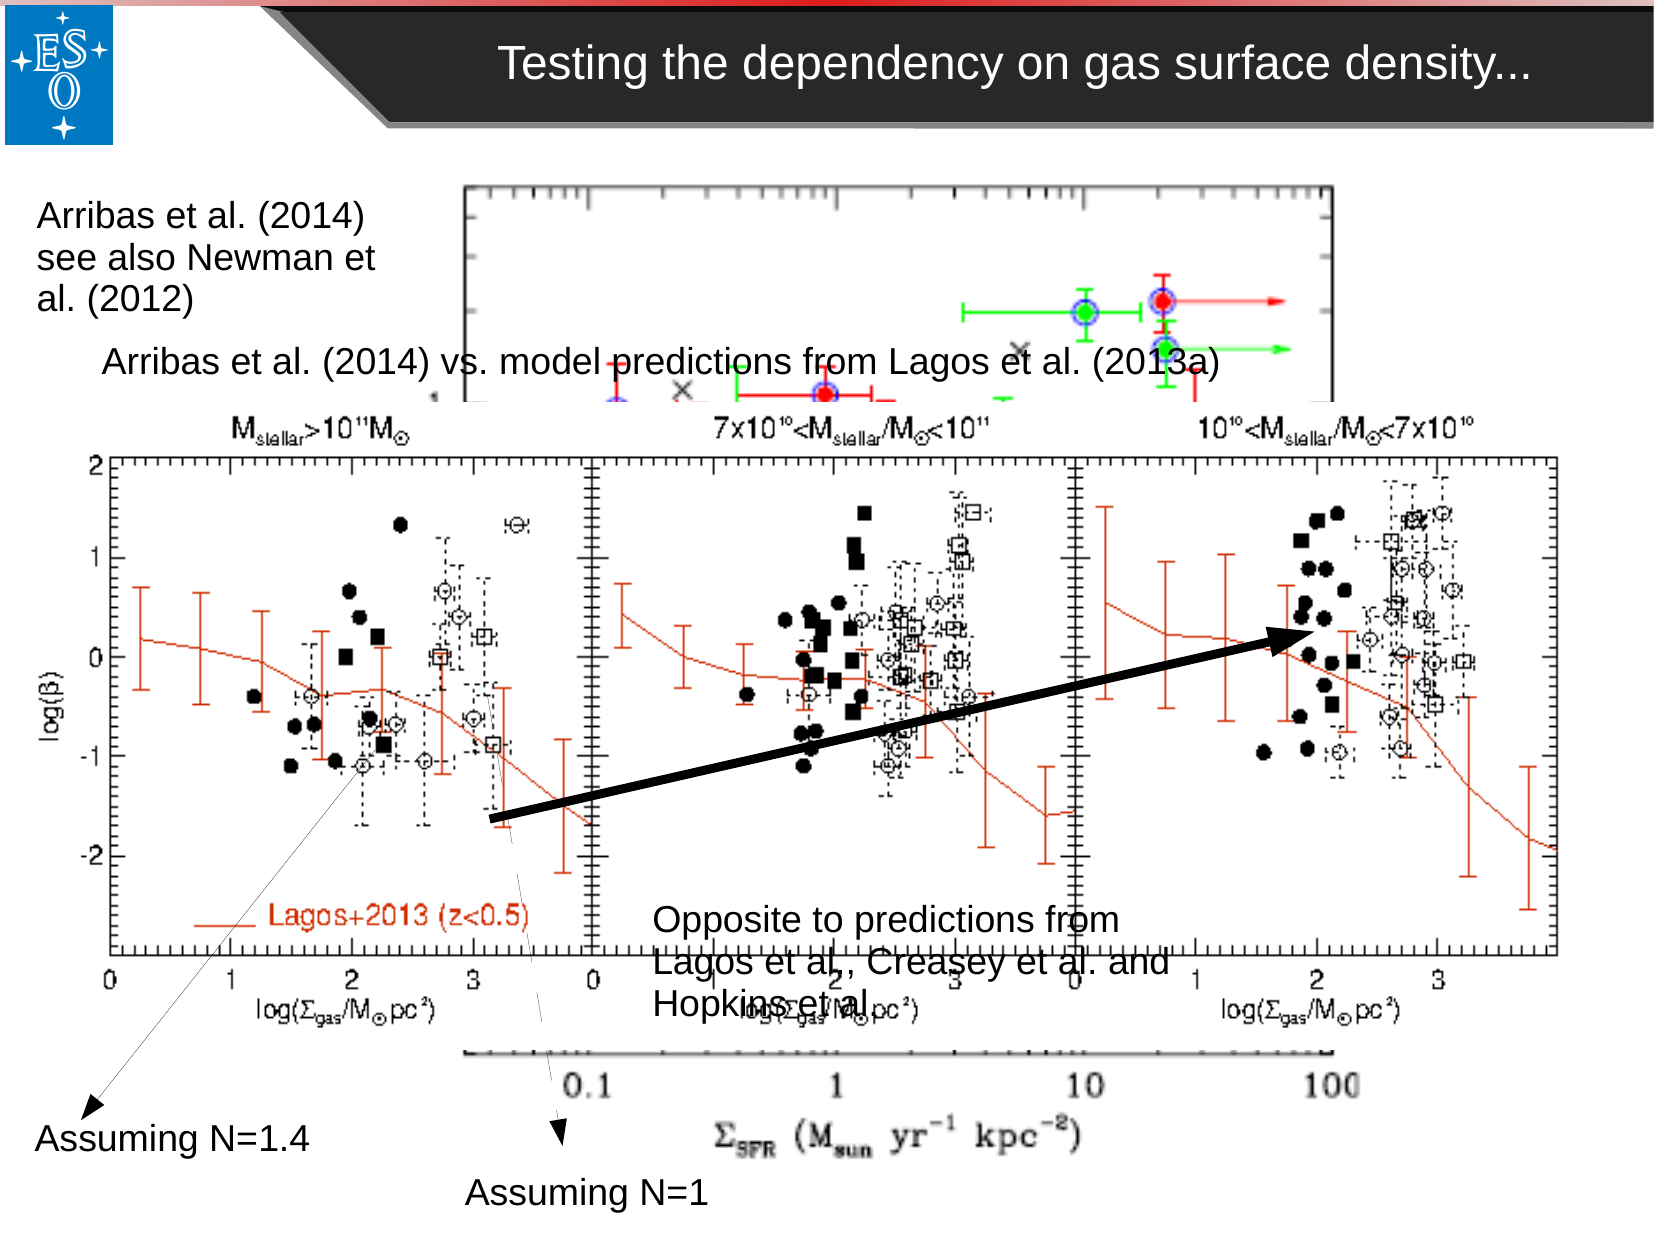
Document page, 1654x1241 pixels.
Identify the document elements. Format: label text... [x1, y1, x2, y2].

text_box Arribas et al. (2014) see also Newman et al. (2012) [21, 187, 401, 328]
text_box Opposite to predictions from Lagos et al., Creasey et al. and Hopkins et al. [637, 892, 1201, 1033]
text_box Assuming N=1.4 [19, 1110, 358, 1168]
picture [5, 5, 113, 145]
picture [264, 163, 1392, 333]
title Testing the dependency on gas surface density... [397, 20, 1635, 106]
text_box Arribas et al. (2014) vs. model predictions from Lagos et al. (2013a) [86, 333, 1512, 391]
picture [18, 391, 1613, 1185]
text_box Assuming N=1 [450, 1164, 788, 1221]
